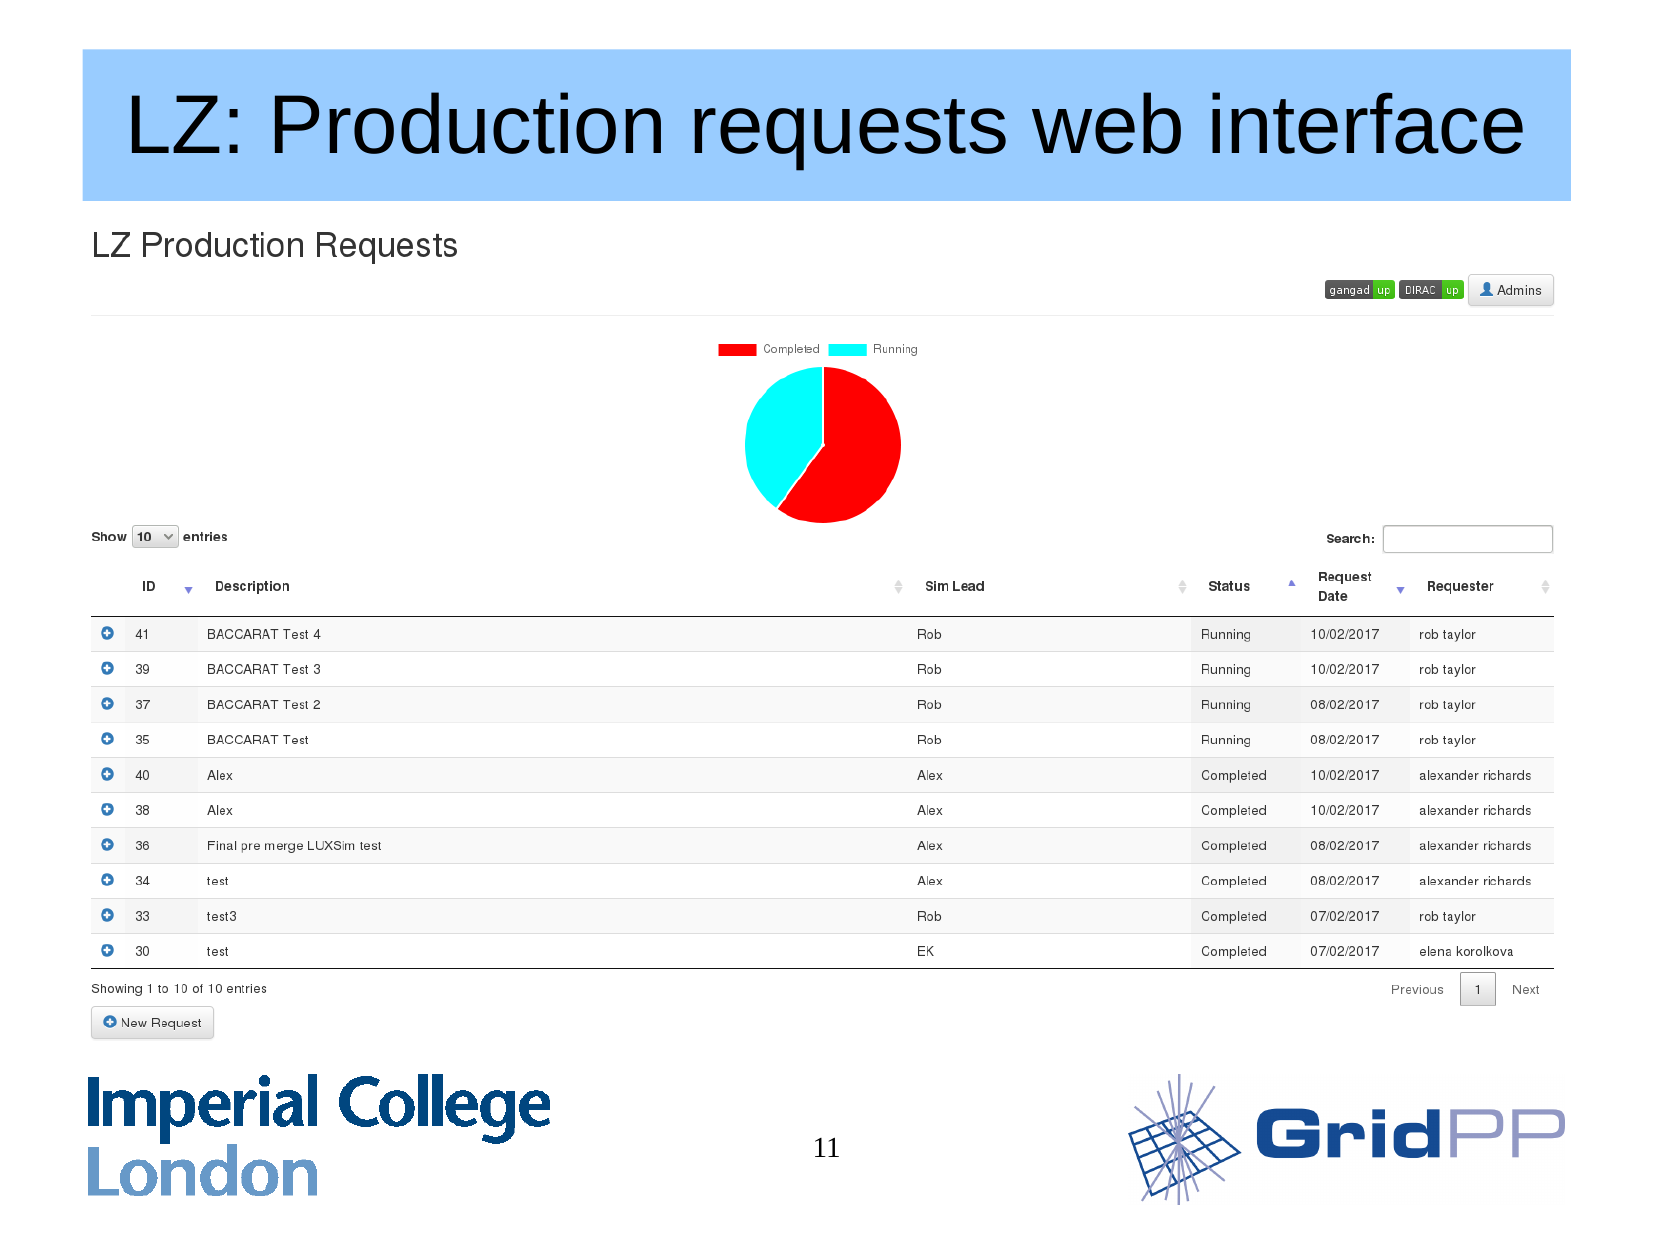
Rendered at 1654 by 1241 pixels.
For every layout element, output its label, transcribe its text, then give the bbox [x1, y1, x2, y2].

title LZ: Production requests web interface [82, 49, 1571, 201]
picture [88, 1074, 550, 1196]
picture [1128, 1074, 1565, 1205]
picture [82, 217, 1571, 1046]
